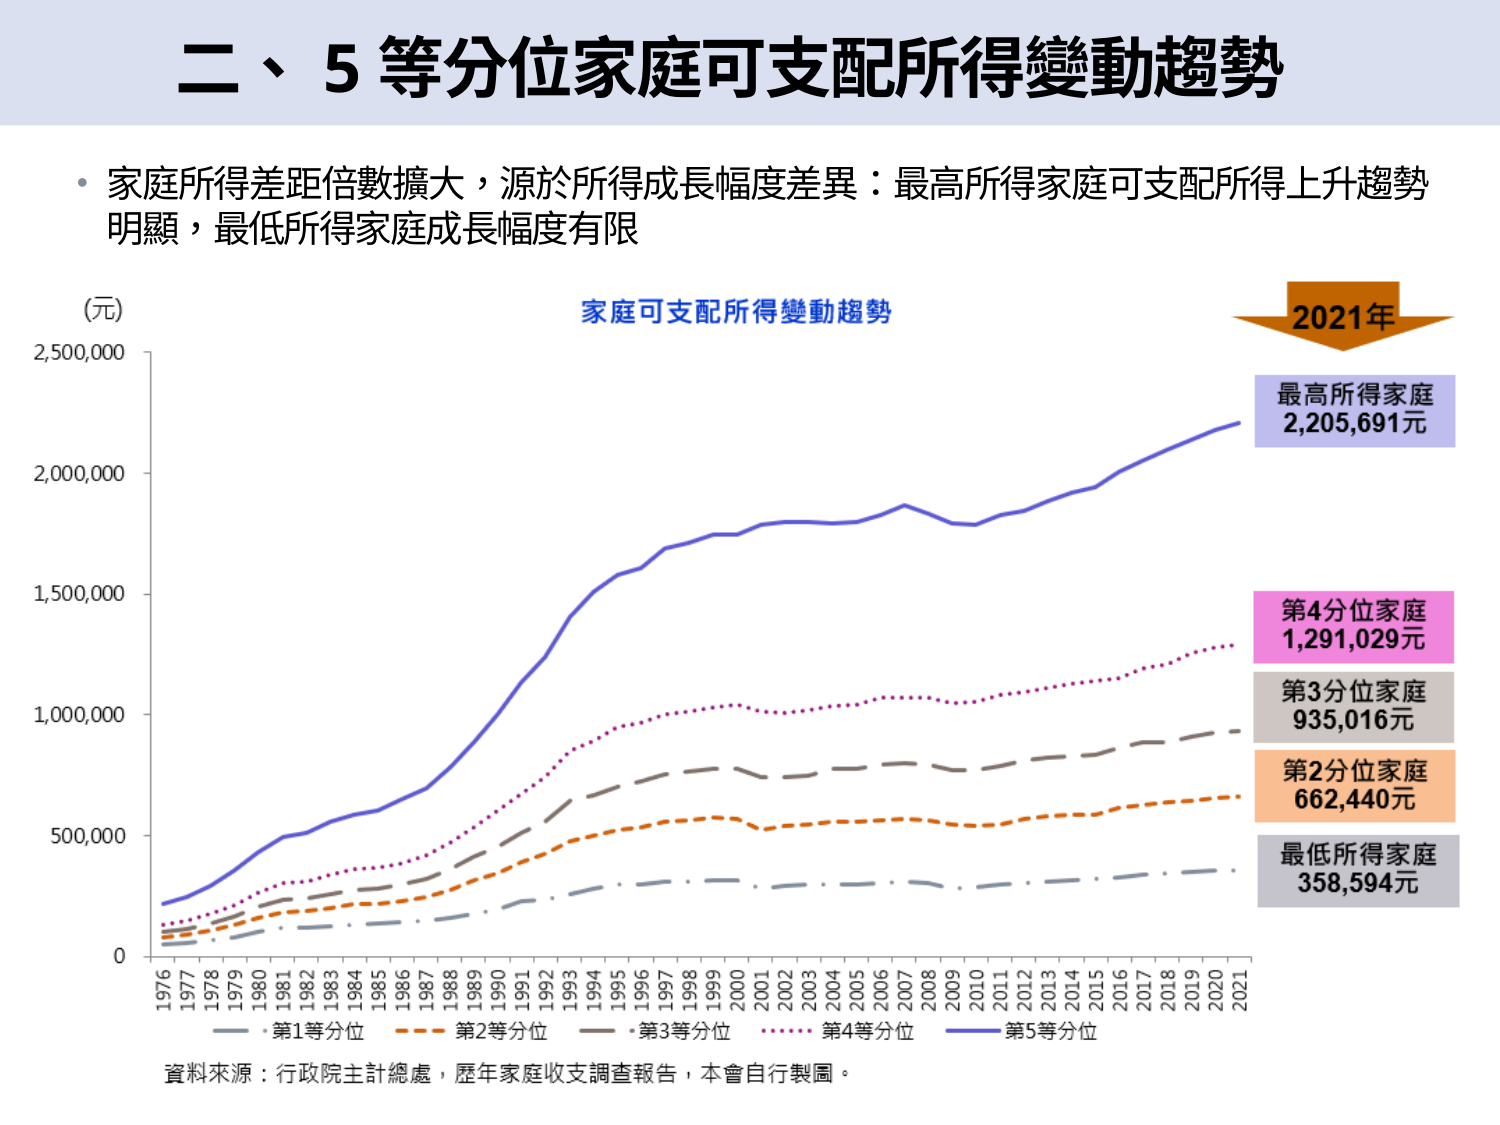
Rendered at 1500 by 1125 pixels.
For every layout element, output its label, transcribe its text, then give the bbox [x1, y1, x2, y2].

title 二、5等分位家庭可支配所得變動趨勢 [55, 4, 1406, 128]
picture [29, 272, 1471, 1093]
text_box 家庭所得差距倍數擴大，源於所得成長幅度差異：最高所得家庭可支配所得上升趨勢明顯，最低所得家庭成長幅度有限 [61, 128, 1443, 272]
